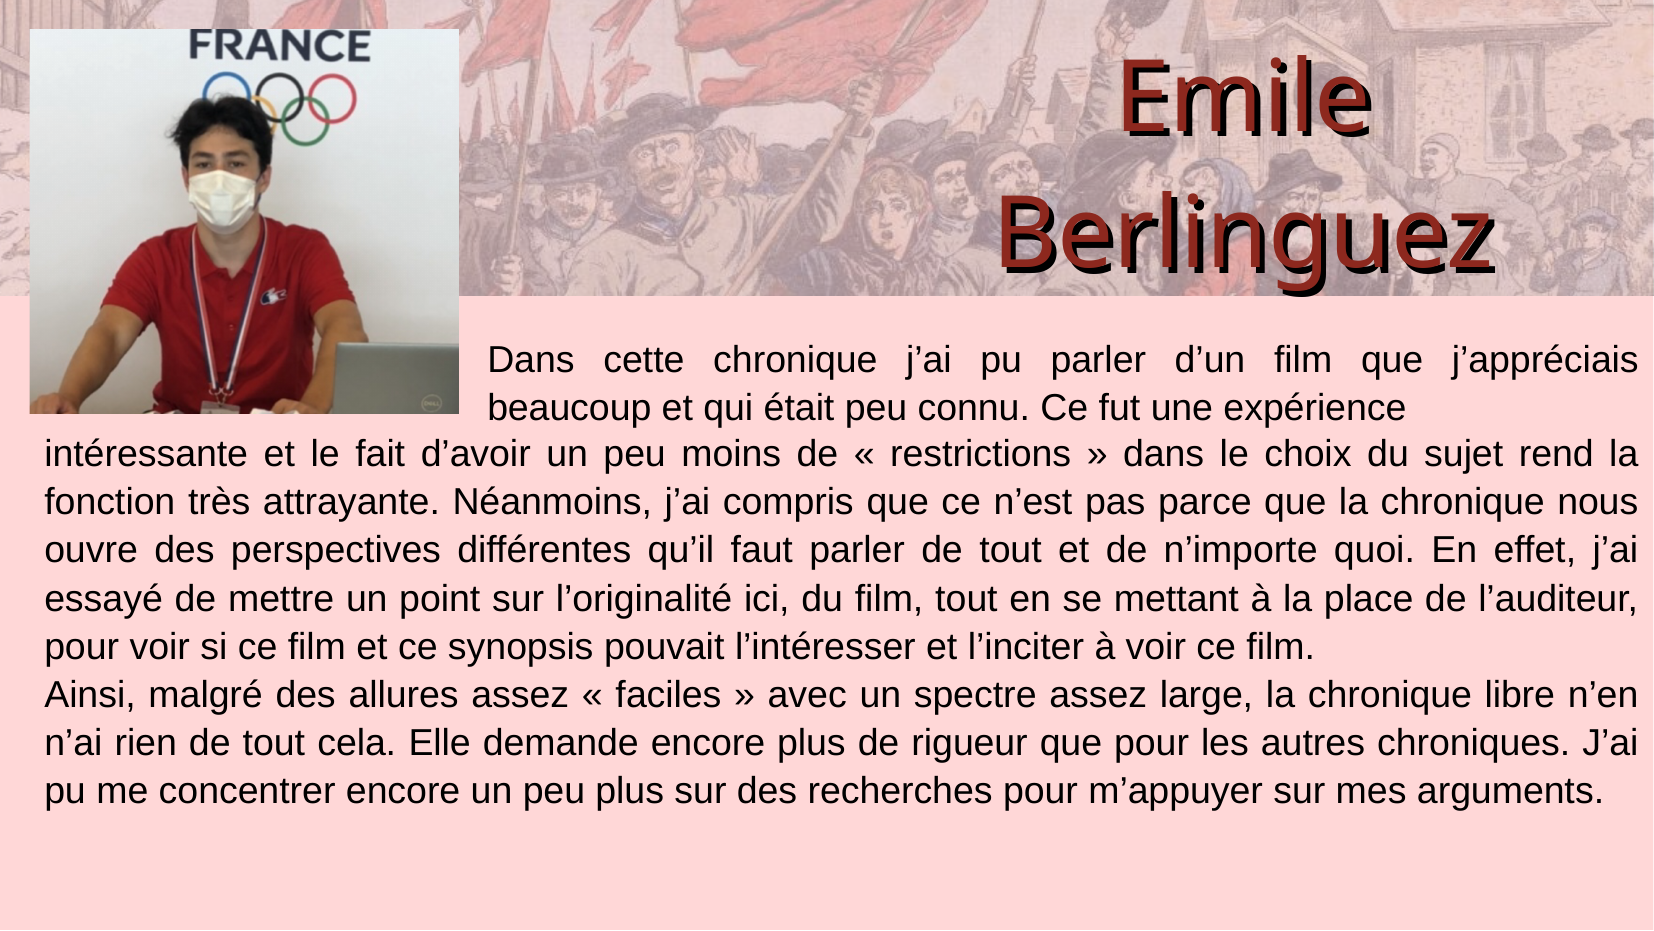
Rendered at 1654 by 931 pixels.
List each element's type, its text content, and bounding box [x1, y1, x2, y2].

text_box Emile Berlinguez [856, 25, 1630, 296]
text_box Dans cette chronique j’ai pu parler d’un film que j’appréciais beaucoup et qui était peu connu. Ce fut une expérience [472, 324, 1654, 418]
picture [0, 0, 1654, 414]
text_box intéressante et le fait d’avoir un peu moins de « restrictions » dans le choix du sujet rend la fonction très attrayante. Néanmoins, j’ai compris que ce n’est pas parce que la chronique nous ouvre des perspectives différentes qu’il faut parler de tout et de n’importe quoi. En effet, j’ai essayé de mettre un point sur l’originalité ici, du film, tout en se mettant à la place de l’auditeur, pour voir si ce film et ce synopsis pouvait l’intéresser et l’inciter à voir ce film. Ainsi, malgré des allures assez « faciles » avec un spectre assez large, la chronique libre n’en n’ai rien de tout cela. Elle demande encore plus de rigueur que pour les autres chroniques. J’ai pu me concentrer encore un peu plus sur des recherches pour m’appuyer sur mes arguments. [29, 418, 1654, 931]
